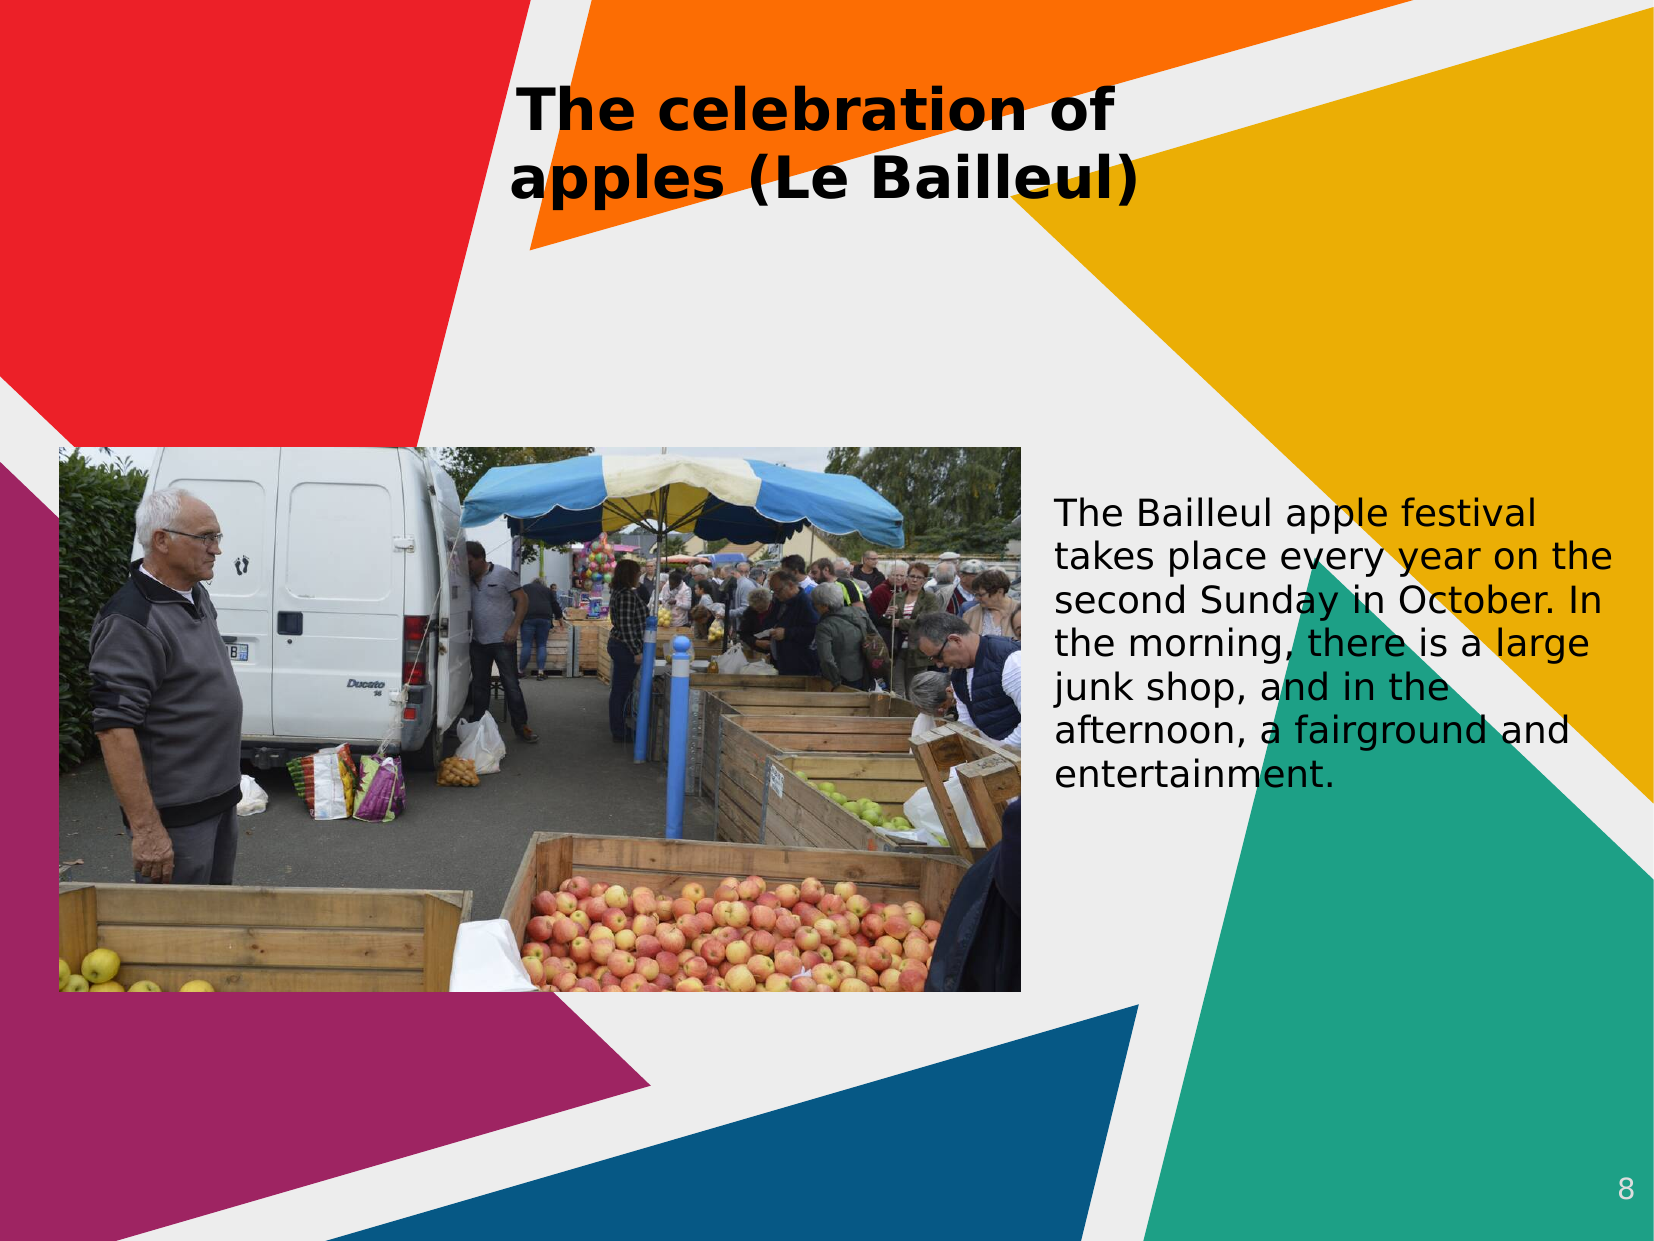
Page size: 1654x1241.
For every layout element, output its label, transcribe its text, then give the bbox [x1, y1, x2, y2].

title The celebration of apples (Le Bailleul) [467, 40, 1185, 249]
text_box The Bailleul apple festival takes place every year on the second Sunday in October. In the morning, there is a large junk shop, and in the afternoon, a fairground and entertainment. [1039, 484, 1654, 848]
picture [59, 447, 1021, 992]
